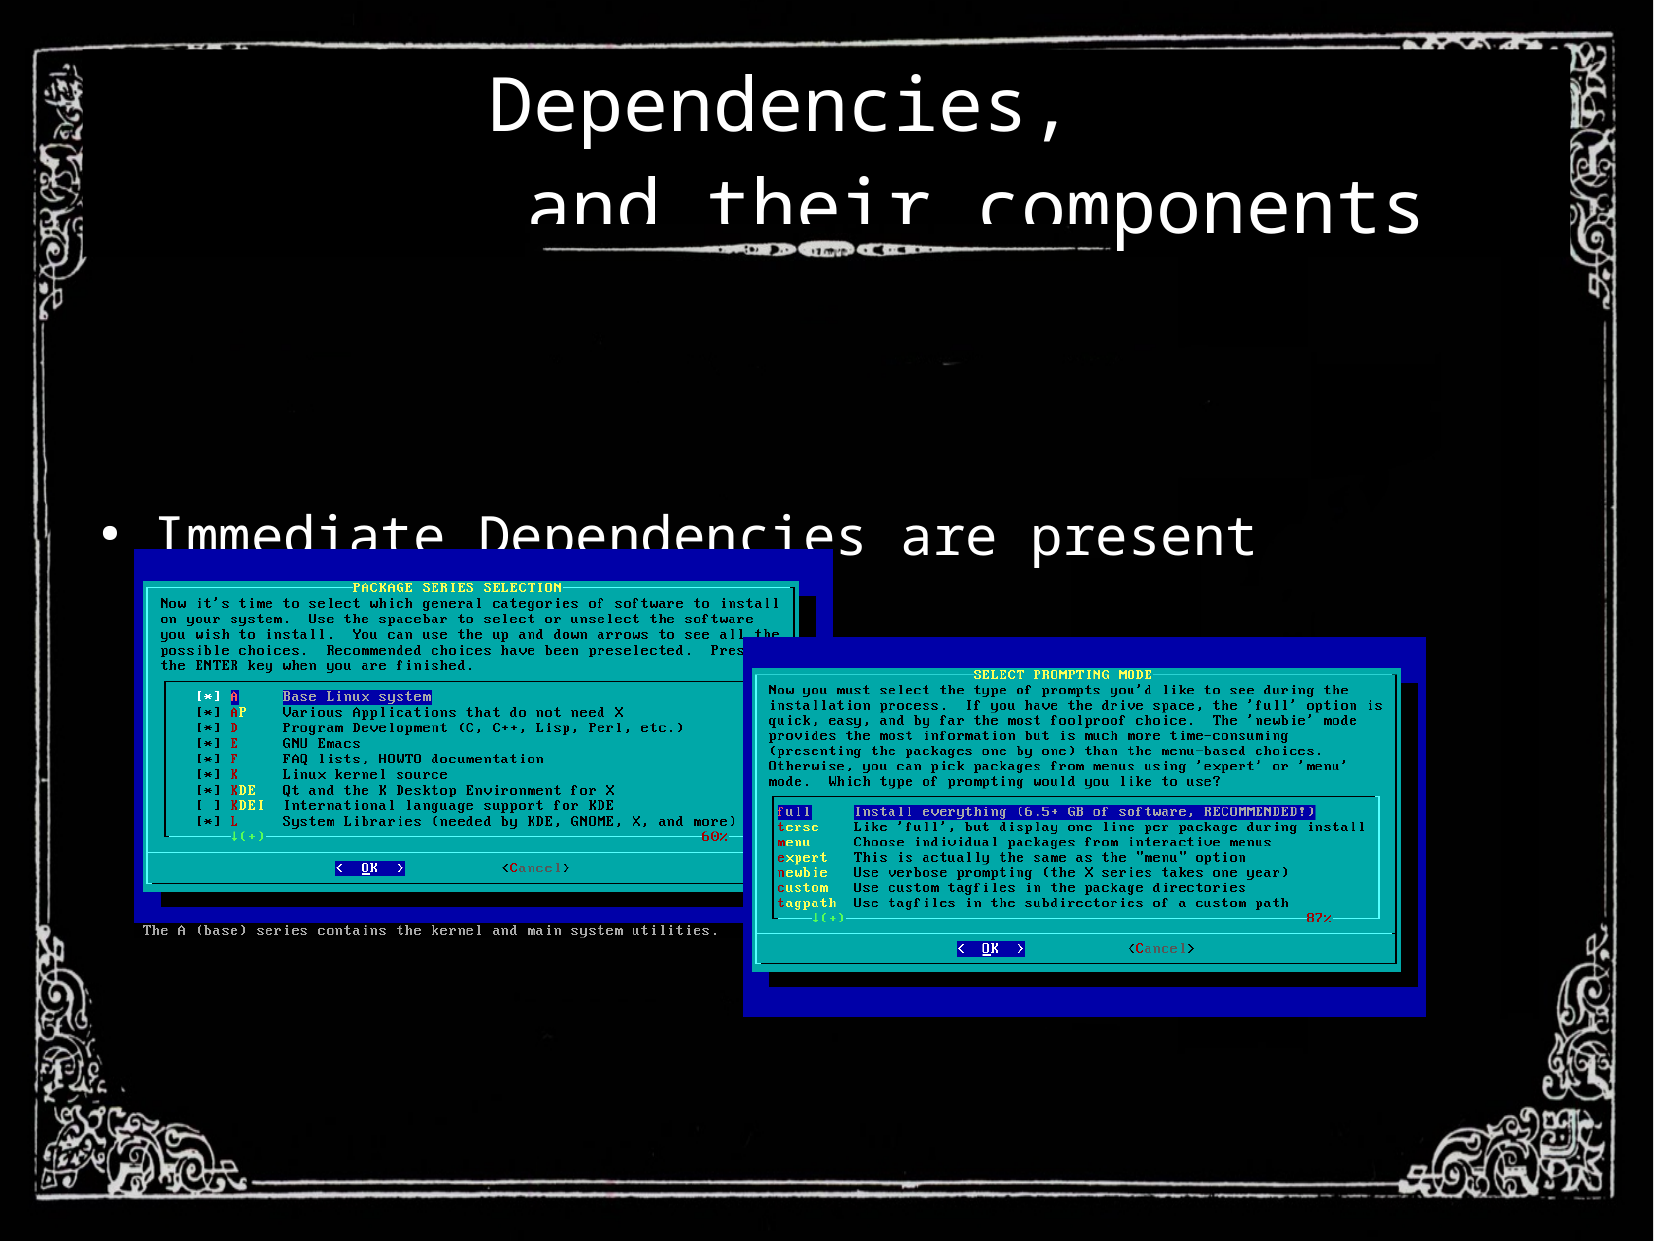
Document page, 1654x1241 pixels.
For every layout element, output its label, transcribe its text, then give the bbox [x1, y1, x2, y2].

picture [0, 0, 1654, 1241]
title Dependencies, and their components [82, 49, 1571, 257]
list Immediate Dependencies are present [82, 290, 1501, 1109]
